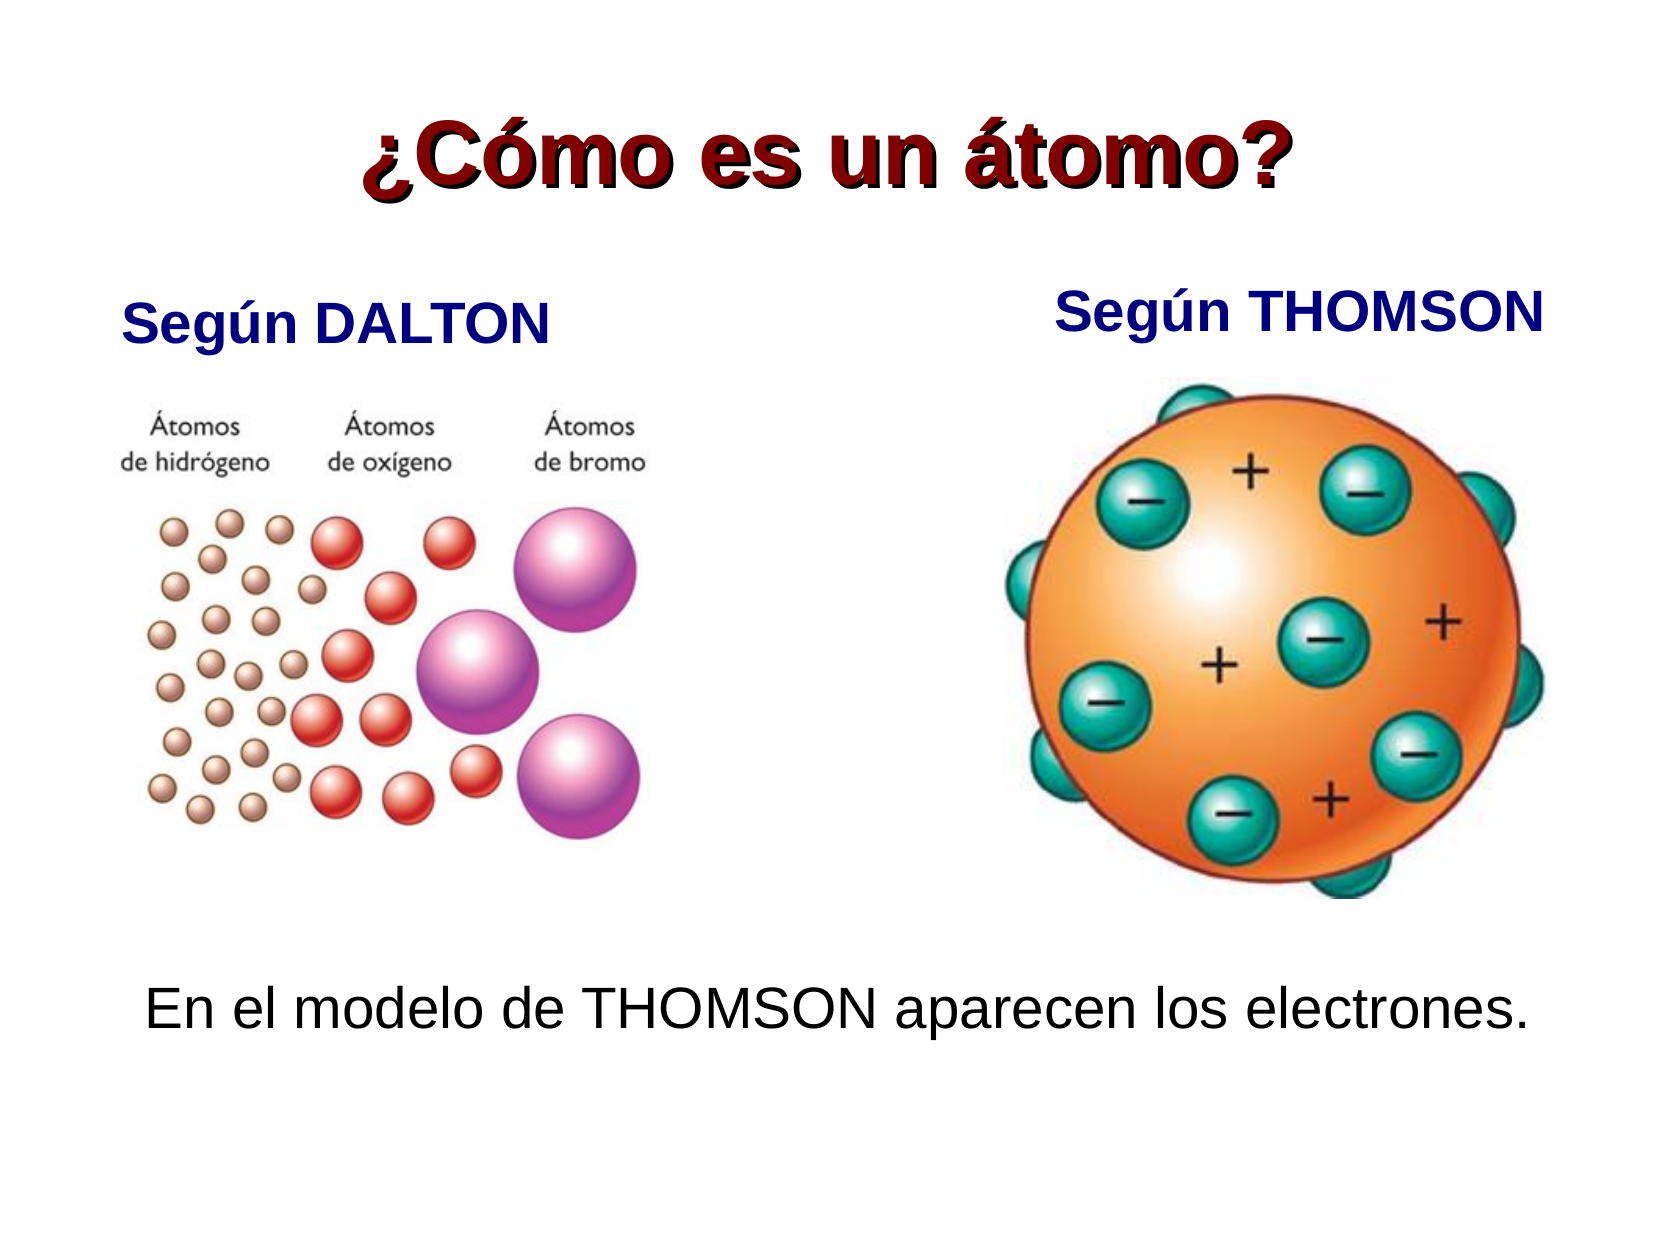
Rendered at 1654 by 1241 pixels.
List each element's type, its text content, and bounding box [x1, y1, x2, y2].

picture [112, 401, 650, 851]
text_box En el modelo de THOMSON aparecen los electrones. [106, 968, 1571, 1049]
text_box Según DALTON [106, 283, 591, 364]
picture [1003, 377, 1550, 899]
title ¿Cómo es un átomo? [82, 49, 1571, 257]
text_box Según THOMSON [1039, 271, 1571, 352]
